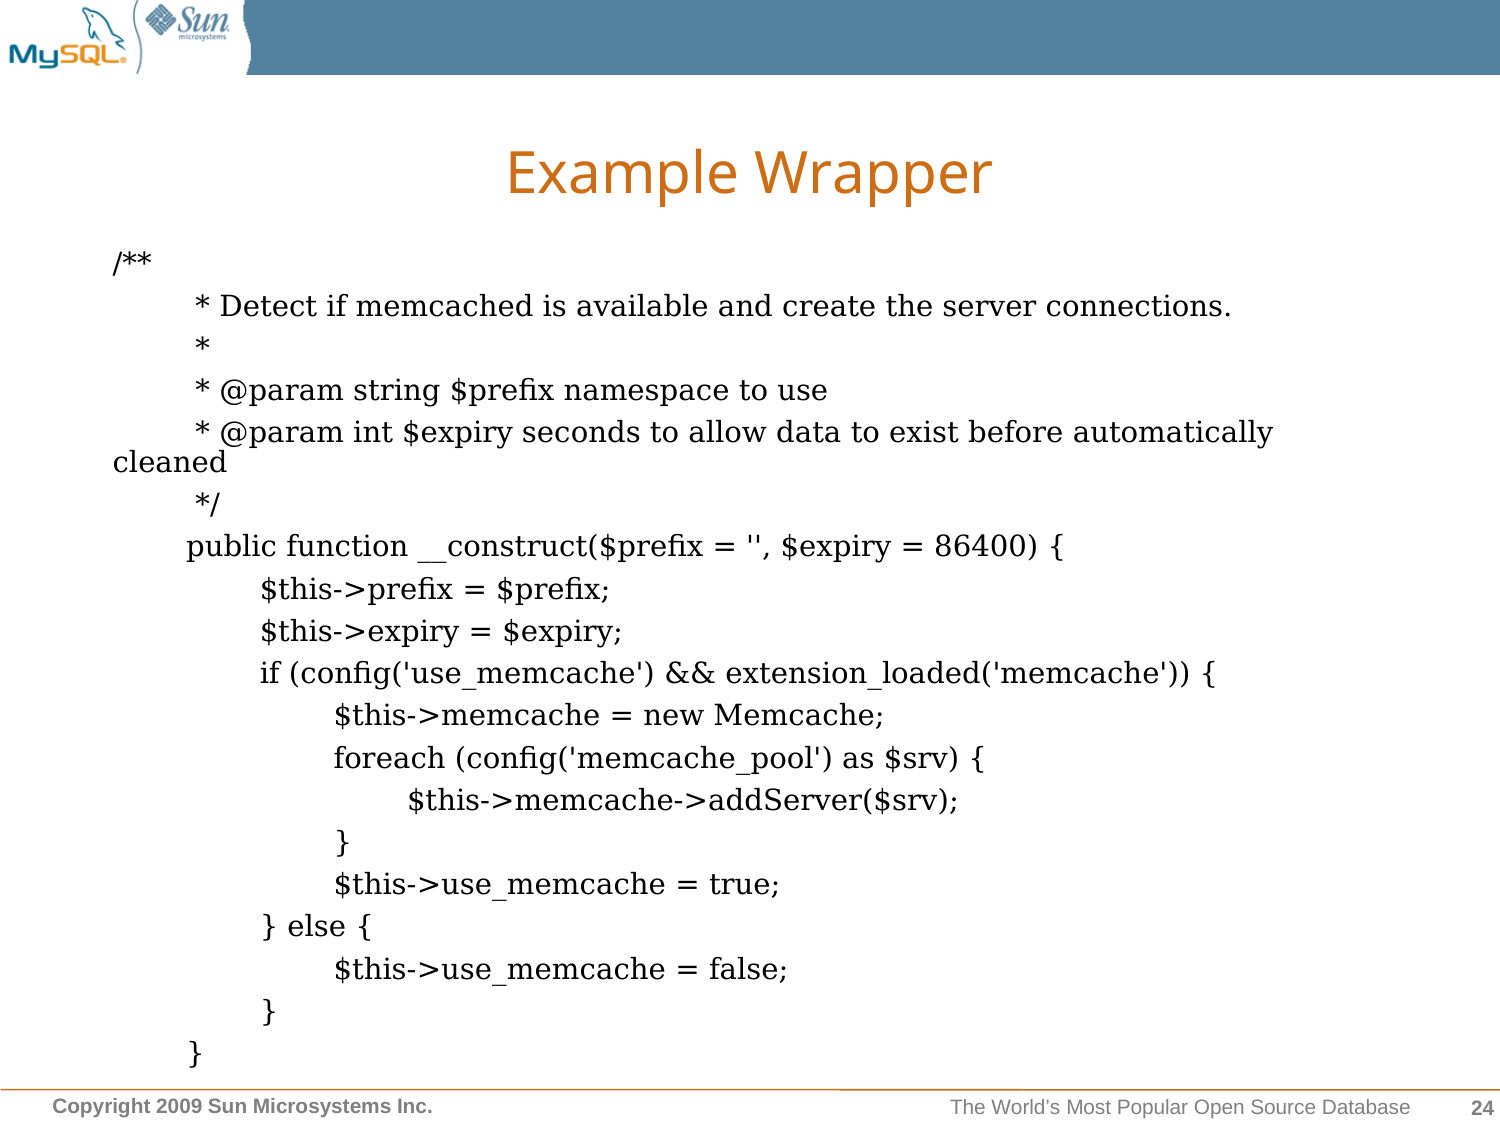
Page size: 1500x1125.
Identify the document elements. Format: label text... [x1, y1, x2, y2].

title Example Wrapper [0, 87, 1500, 225]
picture [0, 0, 1500, 75]
subtitle /** * Detect if memcached is available and create the server connections. * * @param string $prefix namespace to use * @param int $expiry seconds to allow data to exist before automatically cleaned */ public function __construct($prefix = '', $expiry = 86400) { $this->prefix = $prefix; $this->expiry = $expiry; if (config('use_memcache') && extension_loaded('memcache')) { $this->memcache = new Memcache; foreach (config('memcache_pool') as $srv) { $this->memcache->addServer($srv); } $this->use_memcache = true; } else { $this->use_memcache = false; } } [112, 252, 1387, 1110]
